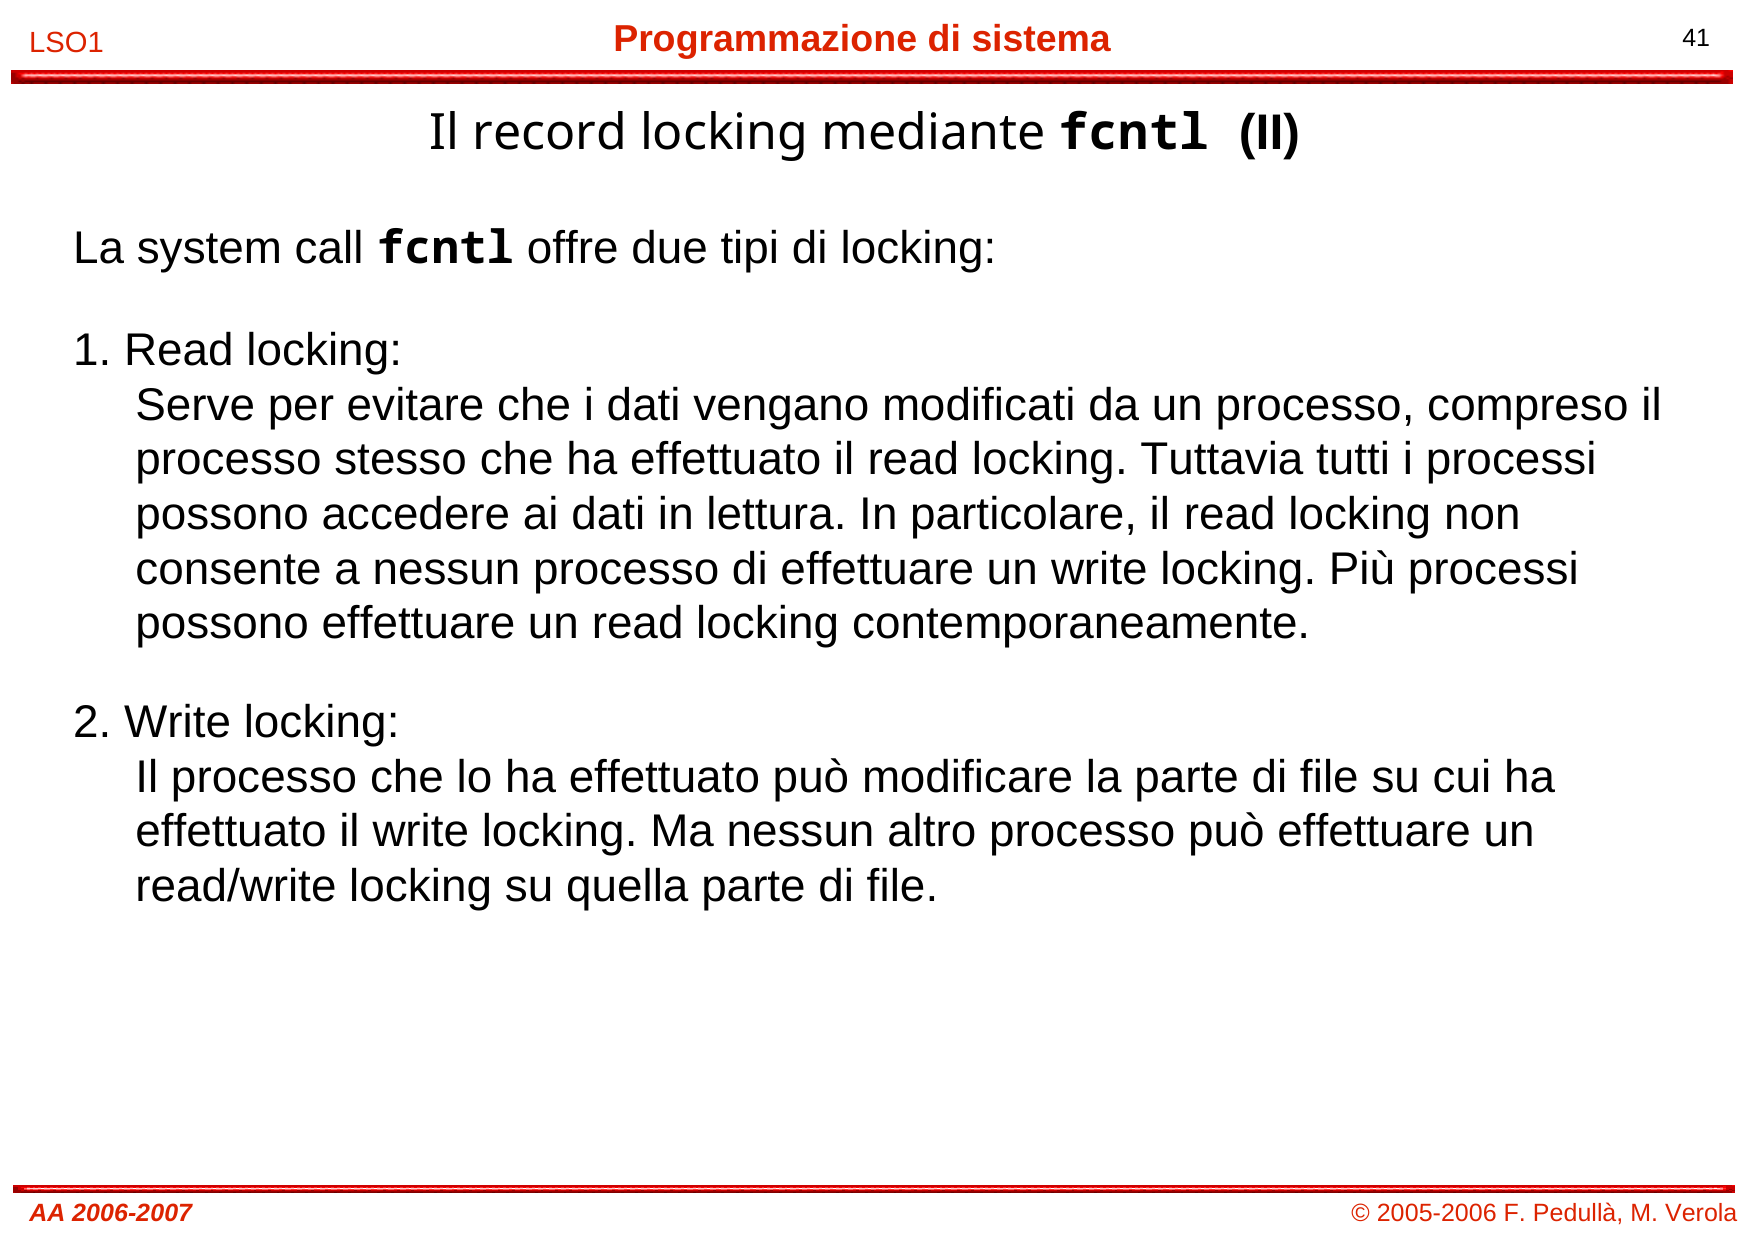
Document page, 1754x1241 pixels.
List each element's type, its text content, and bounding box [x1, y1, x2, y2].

title Il record locking mediante fcntl (II) [369, 84, 1361, 180]
picture [13, 1185, 1735, 1193]
picture [11, 70, 1733, 84]
list La system call fcntl offre due tipi di locking: 1. Read locking: Serve per evitare che i dati vengano modificati da un processo, compreso il processo stesso che ha effettuato il read locking. Tuttavia tutti i processi possono accedere ai dati in lettura. In particolare, il read locking non consente a nessun processo di effettuare un write locking. Più processi possono effettuare un read locking contemporaneamente. 2. Write locking: Il processo che lo ha effettuato può modificare la parte di file su cui ha effettuato il write locking. Ma nessun altro processo può effettuare un read/write locking su quella parte di file. [58, 206, 1696, 991]
